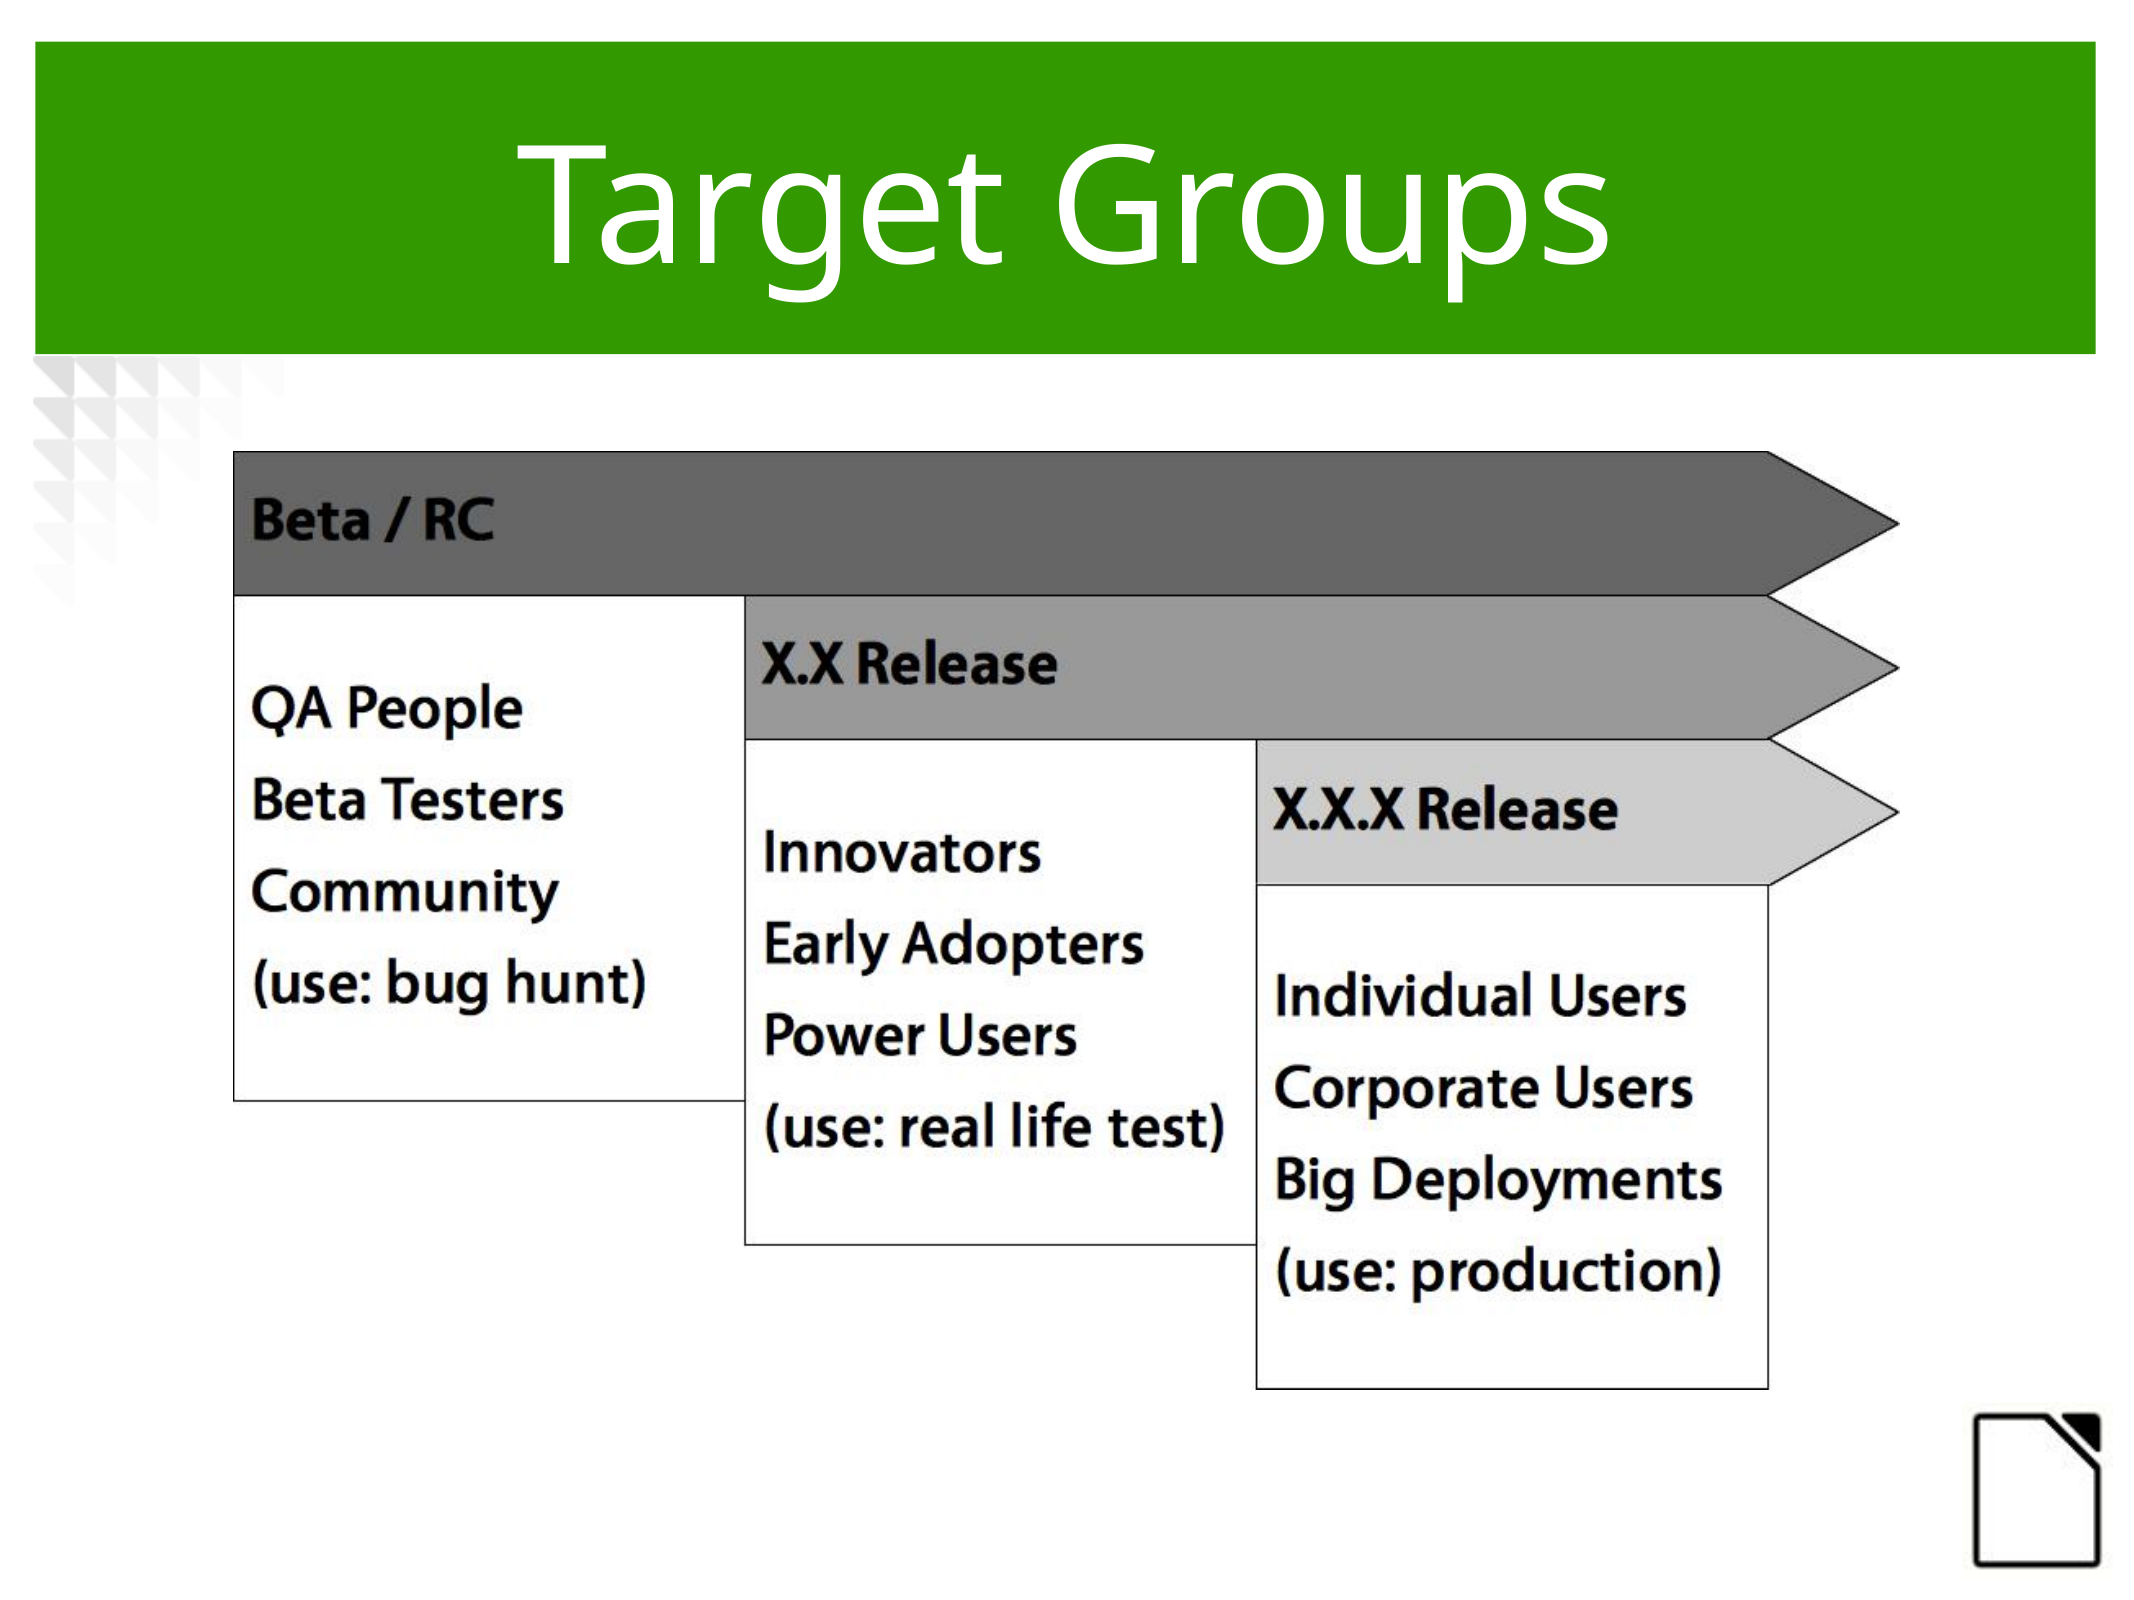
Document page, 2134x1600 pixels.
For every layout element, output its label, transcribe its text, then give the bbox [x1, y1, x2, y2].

picture [1962, 1402, 2113, 1580]
picture [33, 356, 1900, 1390]
title Target Groups [35, 41, 2096, 355]
